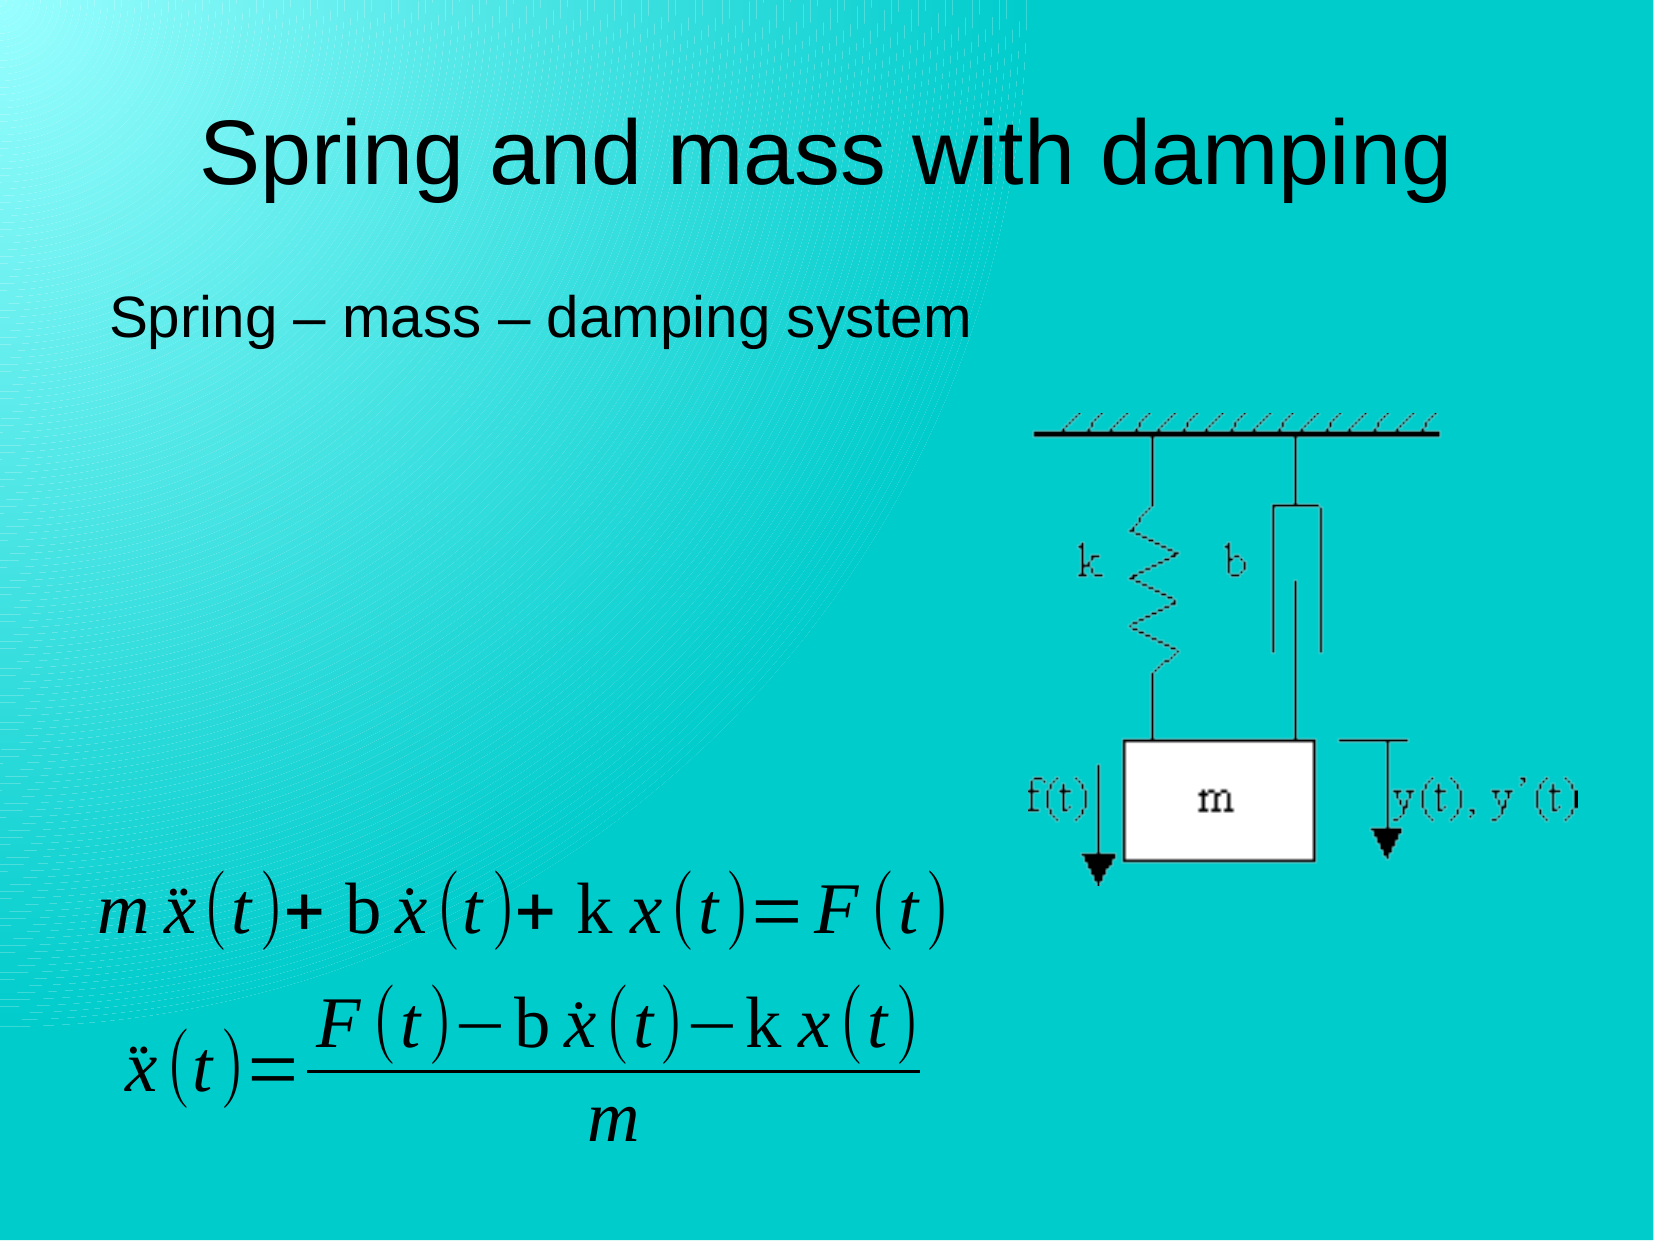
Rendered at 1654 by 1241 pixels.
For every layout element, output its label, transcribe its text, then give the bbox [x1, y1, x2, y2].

picture [1028, 413, 1578, 886]
text_box Spring – mass – damping system [94, 277, 1571, 487]
title Spring and mass with damping [82, 49, 1571, 257]
chart [89, 869, 957, 1158]
